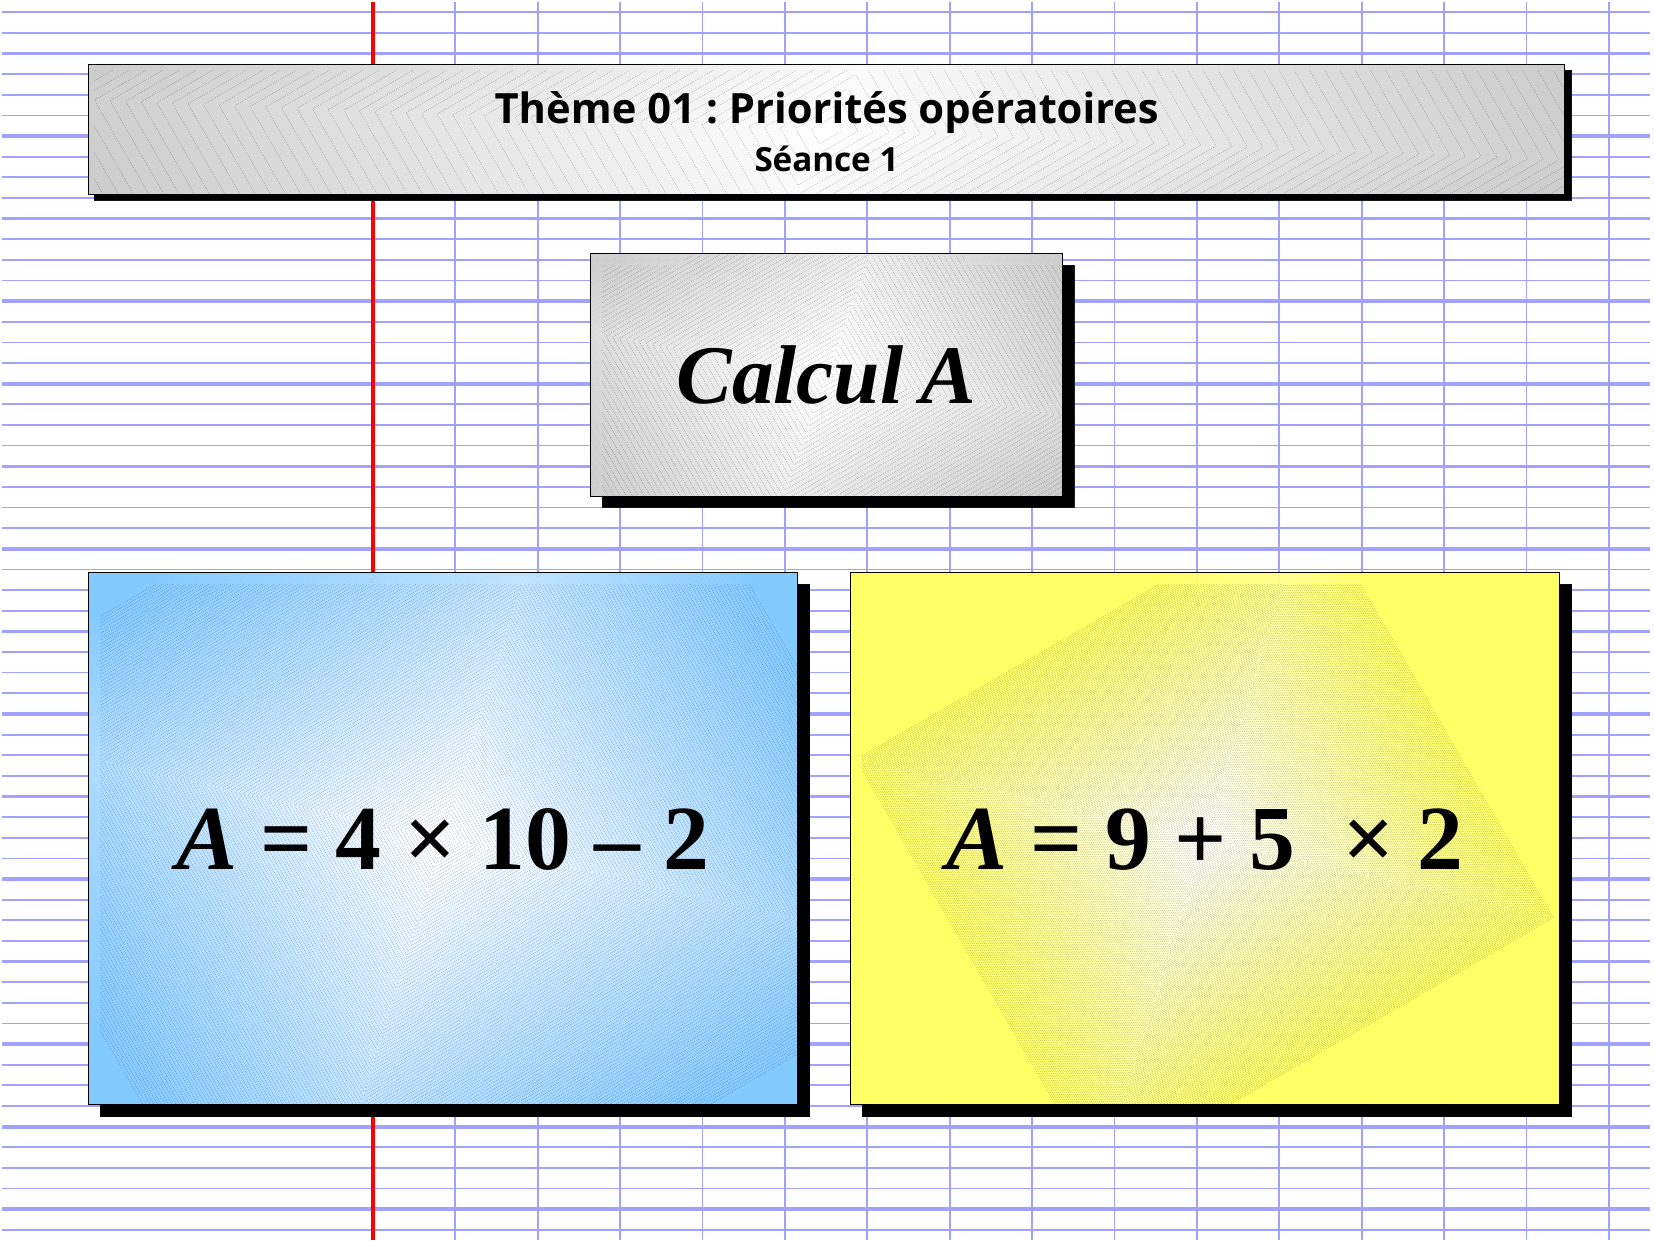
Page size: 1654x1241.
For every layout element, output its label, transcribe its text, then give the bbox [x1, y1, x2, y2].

text_box A = 9 + 5 × 2 [850, 572, 1560, 1105]
text_box Calcul A [590, 253, 1063, 497]
text_box Thème 01 : Priorités opératoires Séance 1 [88, 64, 1565, 195]
text_box A = 4 × 10 – 2 [88, 572, 798, 1105]
picture [0, 0, 1654, 1241]
